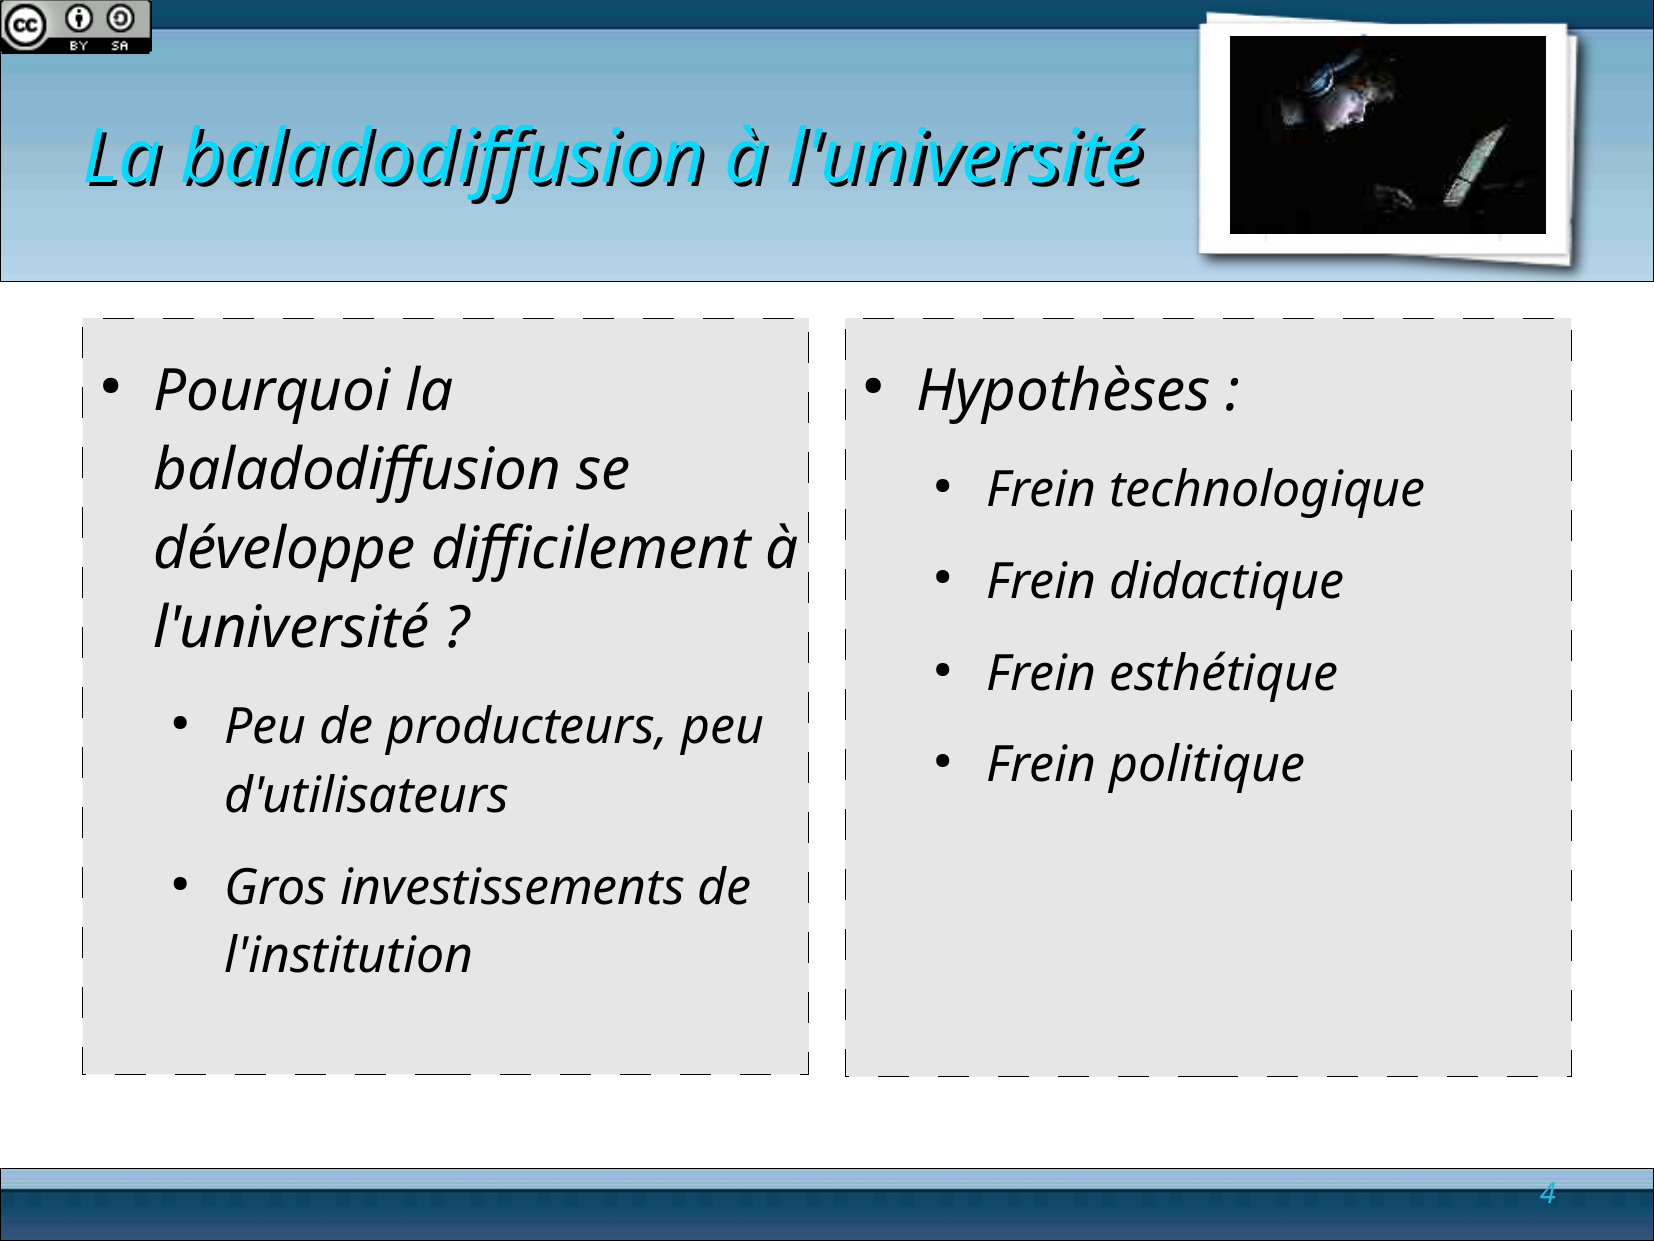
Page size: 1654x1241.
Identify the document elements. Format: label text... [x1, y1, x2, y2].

list Pourquoi la baladodiffusion se développe difficilement à l'université ? Peu de producteurs, peu d'utilisateurs Gros investissements de l'institution [82, 318, 809, 1075]
title La baladodiffusion à l'université [82, 49, 1188, 257]
picture [0, 0, 1653, 292]
list Hypothèses : Frein technologique Frein didactique Frein esthétique Frein politique [845, 318, 1572, 1077]
picture [1, 1169, 1653, 1240]
